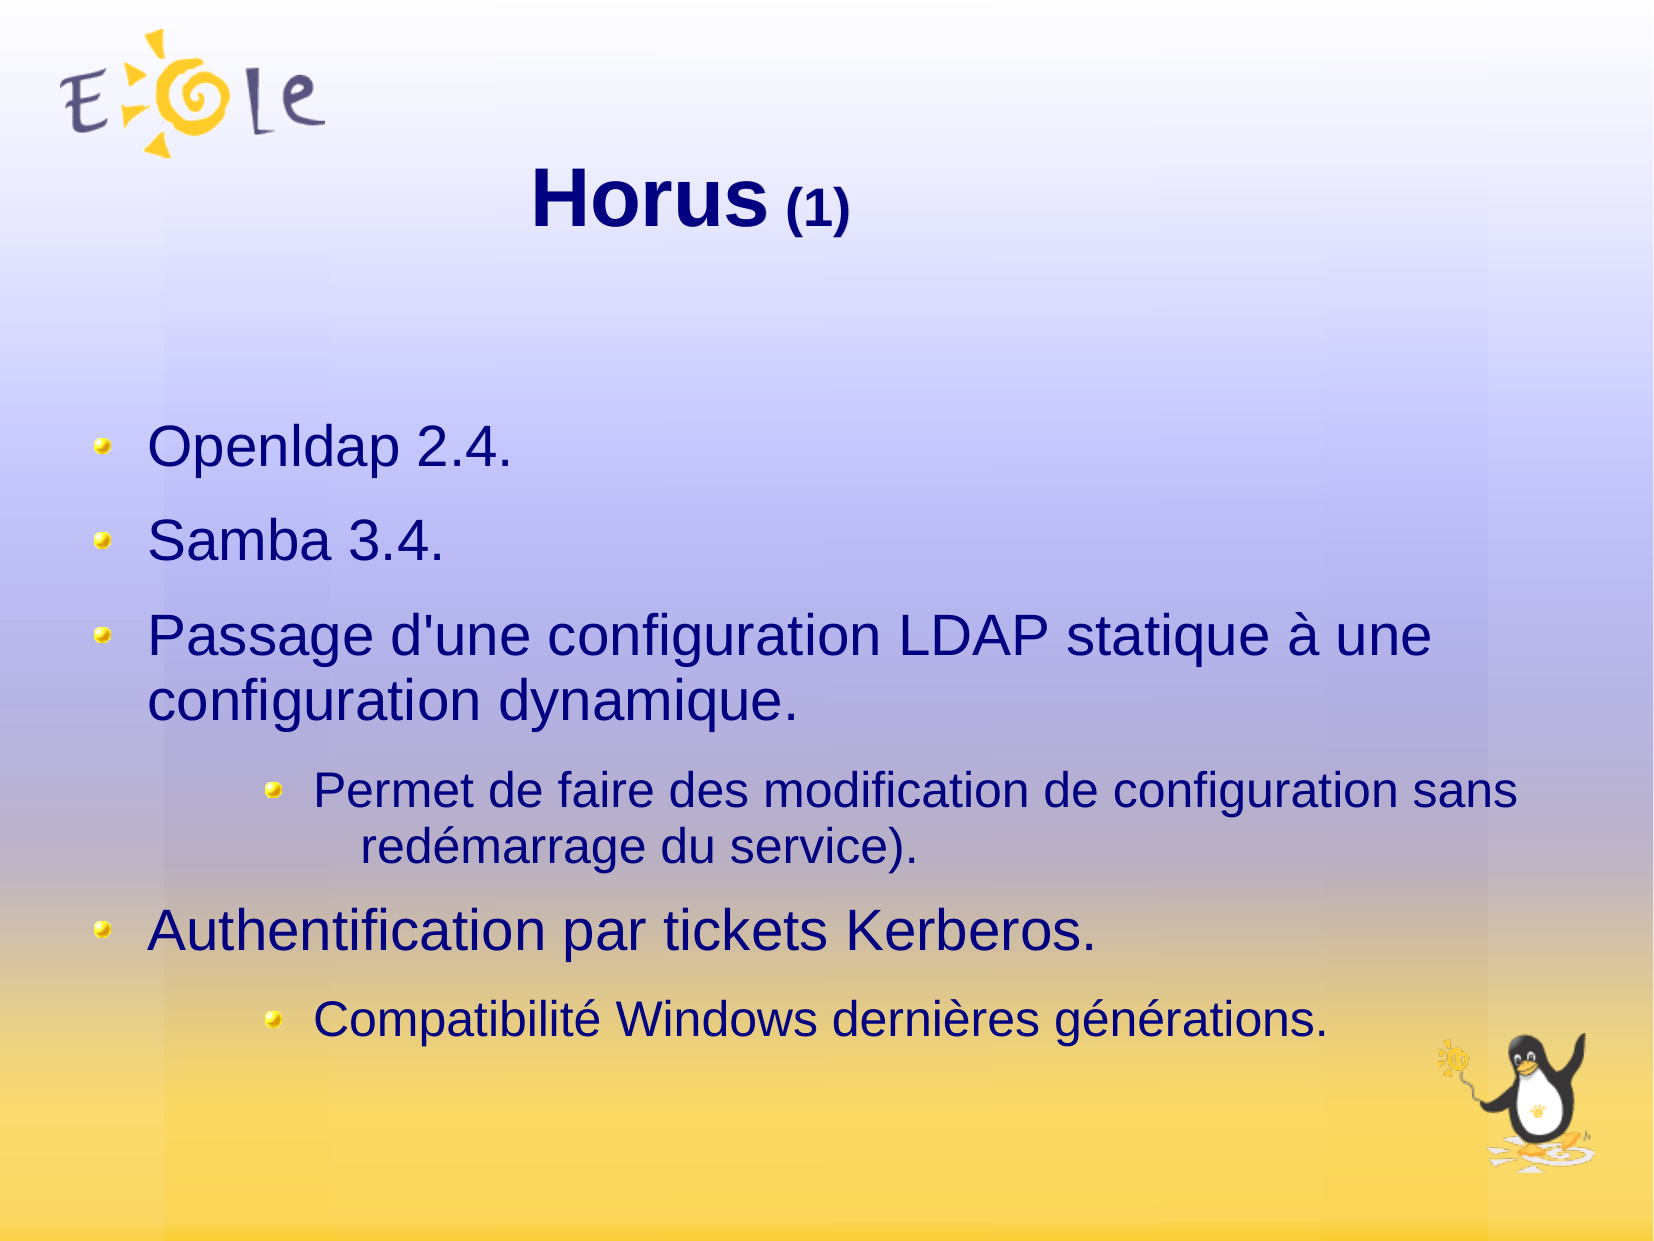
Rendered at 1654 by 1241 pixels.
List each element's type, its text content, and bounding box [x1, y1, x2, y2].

picture [0, 0, 1654, 1241]
text_box Horus (1) [515, 143, 867, 266]
list Openldap 2.4. Samba 3.4. Passage d'une configuration LDAP statique à une configuration dynamique. Permet de faire des modification de configuration sans redémarrage du service). Authentification par tickets Kerberos. Compatibilité Windows dernières générations. [76, 413, 1566, 1241]
